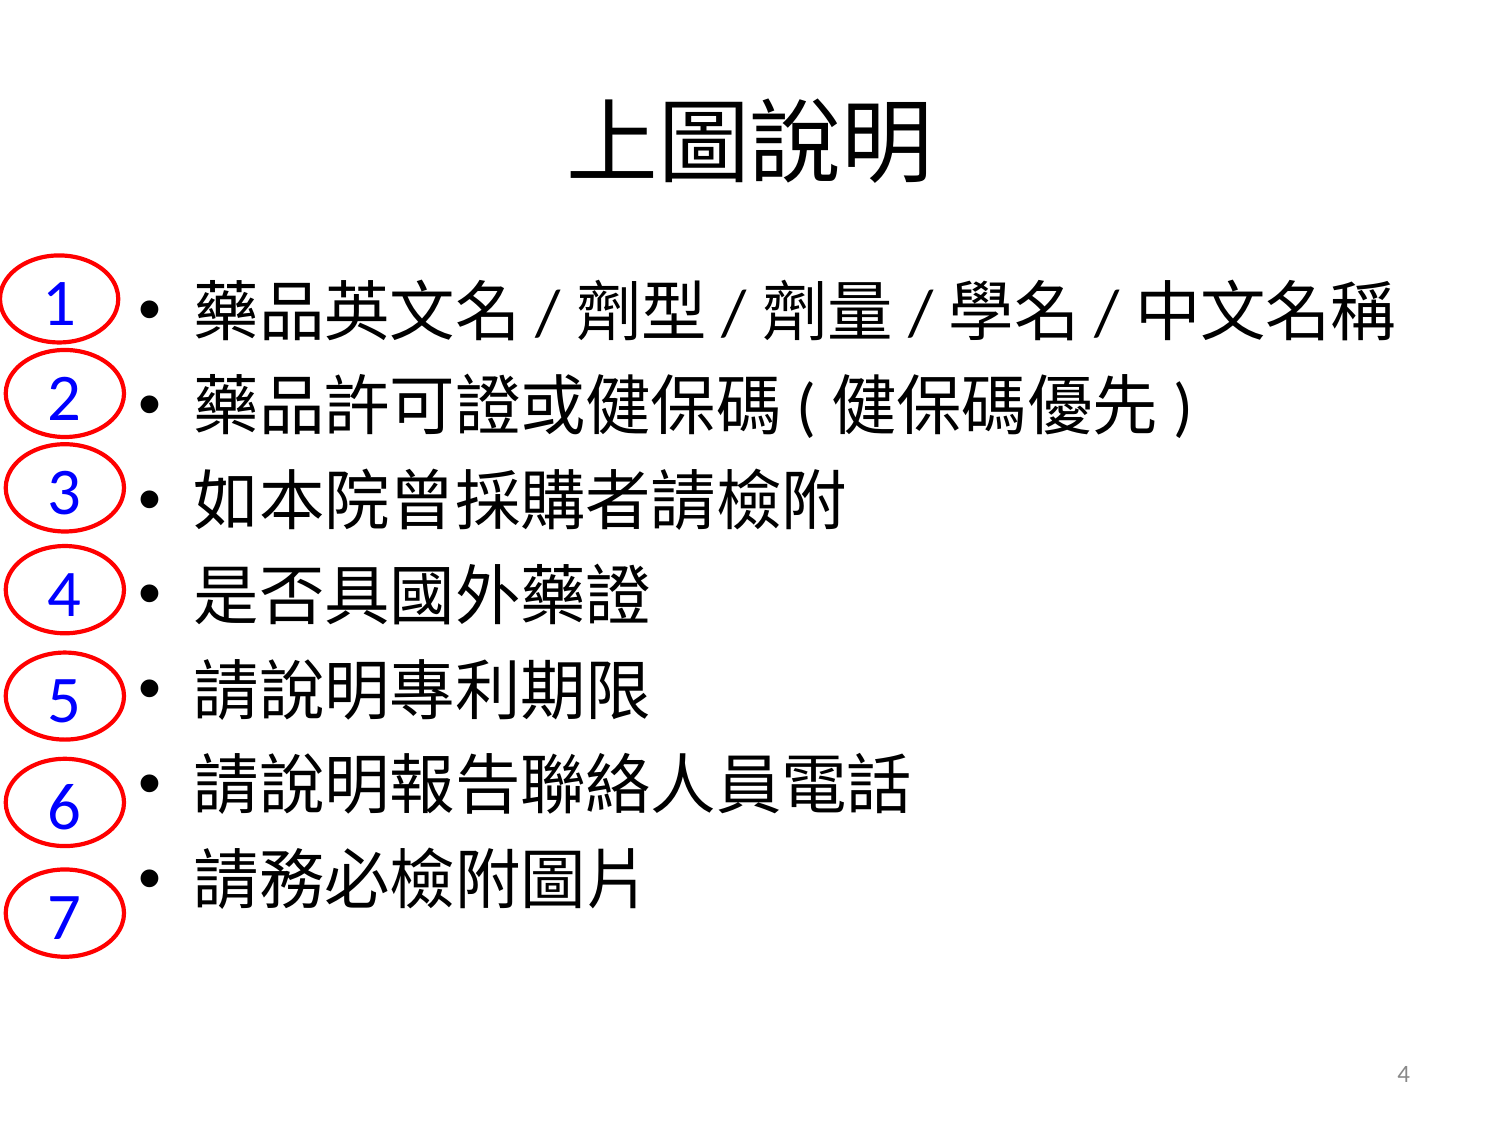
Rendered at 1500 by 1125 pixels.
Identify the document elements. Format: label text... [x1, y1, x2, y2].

text_box 6 [5, 758, 125, 847]
text_box 2 [5, 349, 125, 438]
text_box 3 [5, 444, 125, 532]
text_box 7 [5, 869, 125, 957]
text_box 4 [5, 546, 125, 634]
list 藥品英文名/劑型/劑量/學名/中文名稱 藥品許可證或健保碼(健保碼優先) 如本院曾採購者請檢附 是否具國外藥證 請說明專利期限 請說明報告聯絡人員電話 請務必檢附圖片 [123, 262, 1425, 1005]
text_box 1 [0, 255, 119, 343]
title 上圖說明 [75, 45, 1426, 233]
text_box <編號> [1074, 1042, 1426, 1103]
text_box 5 [5, 652, 125, 740]
